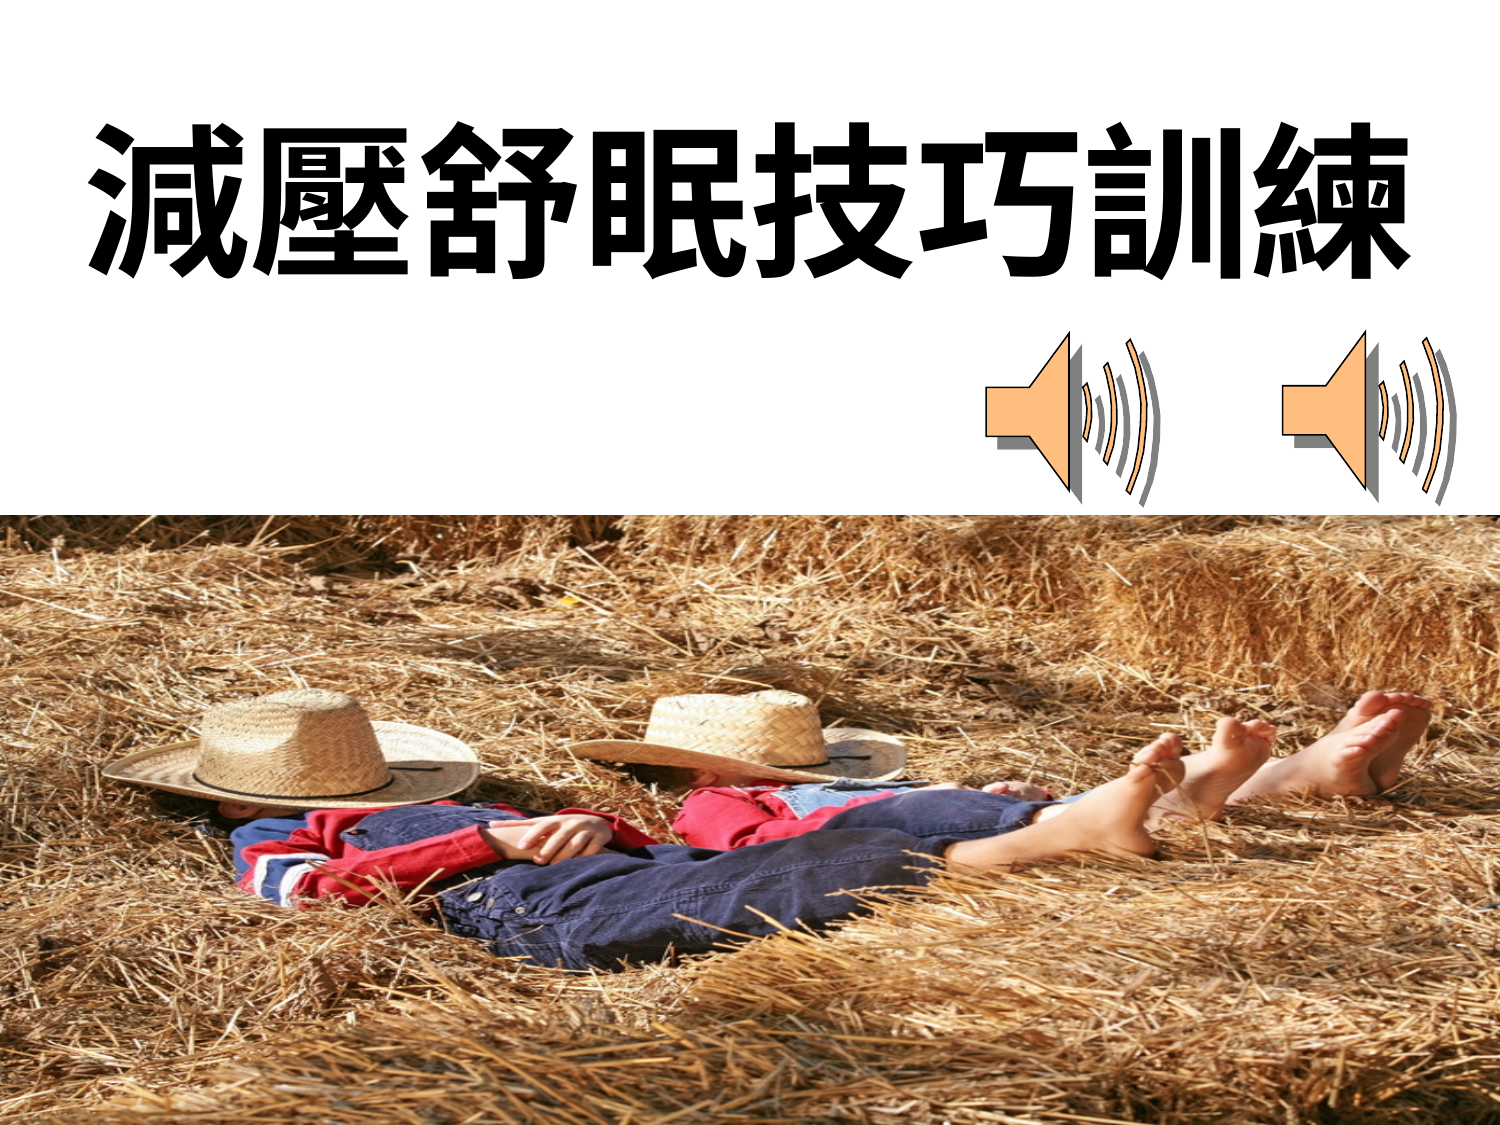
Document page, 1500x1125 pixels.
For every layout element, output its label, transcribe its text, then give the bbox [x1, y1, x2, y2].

text_box [1082, 383, 1092, 442]
text_box [1126, 339, 1147, 495]
text_box [1103, 362, 1117, 465]
text_box [1399, 361, 1414, 464]
text_box [986, 333, 1070, 491]
text_box [1282, 331, 1366, 489]
text_box [1422, 337, 1444, 493]
text_box [1379, 381, 1388, 440]
picture [0, 515, 1500, 1125]
text_box 減壓舒眠技巧訓練 [41, 90, 1459, 308]
